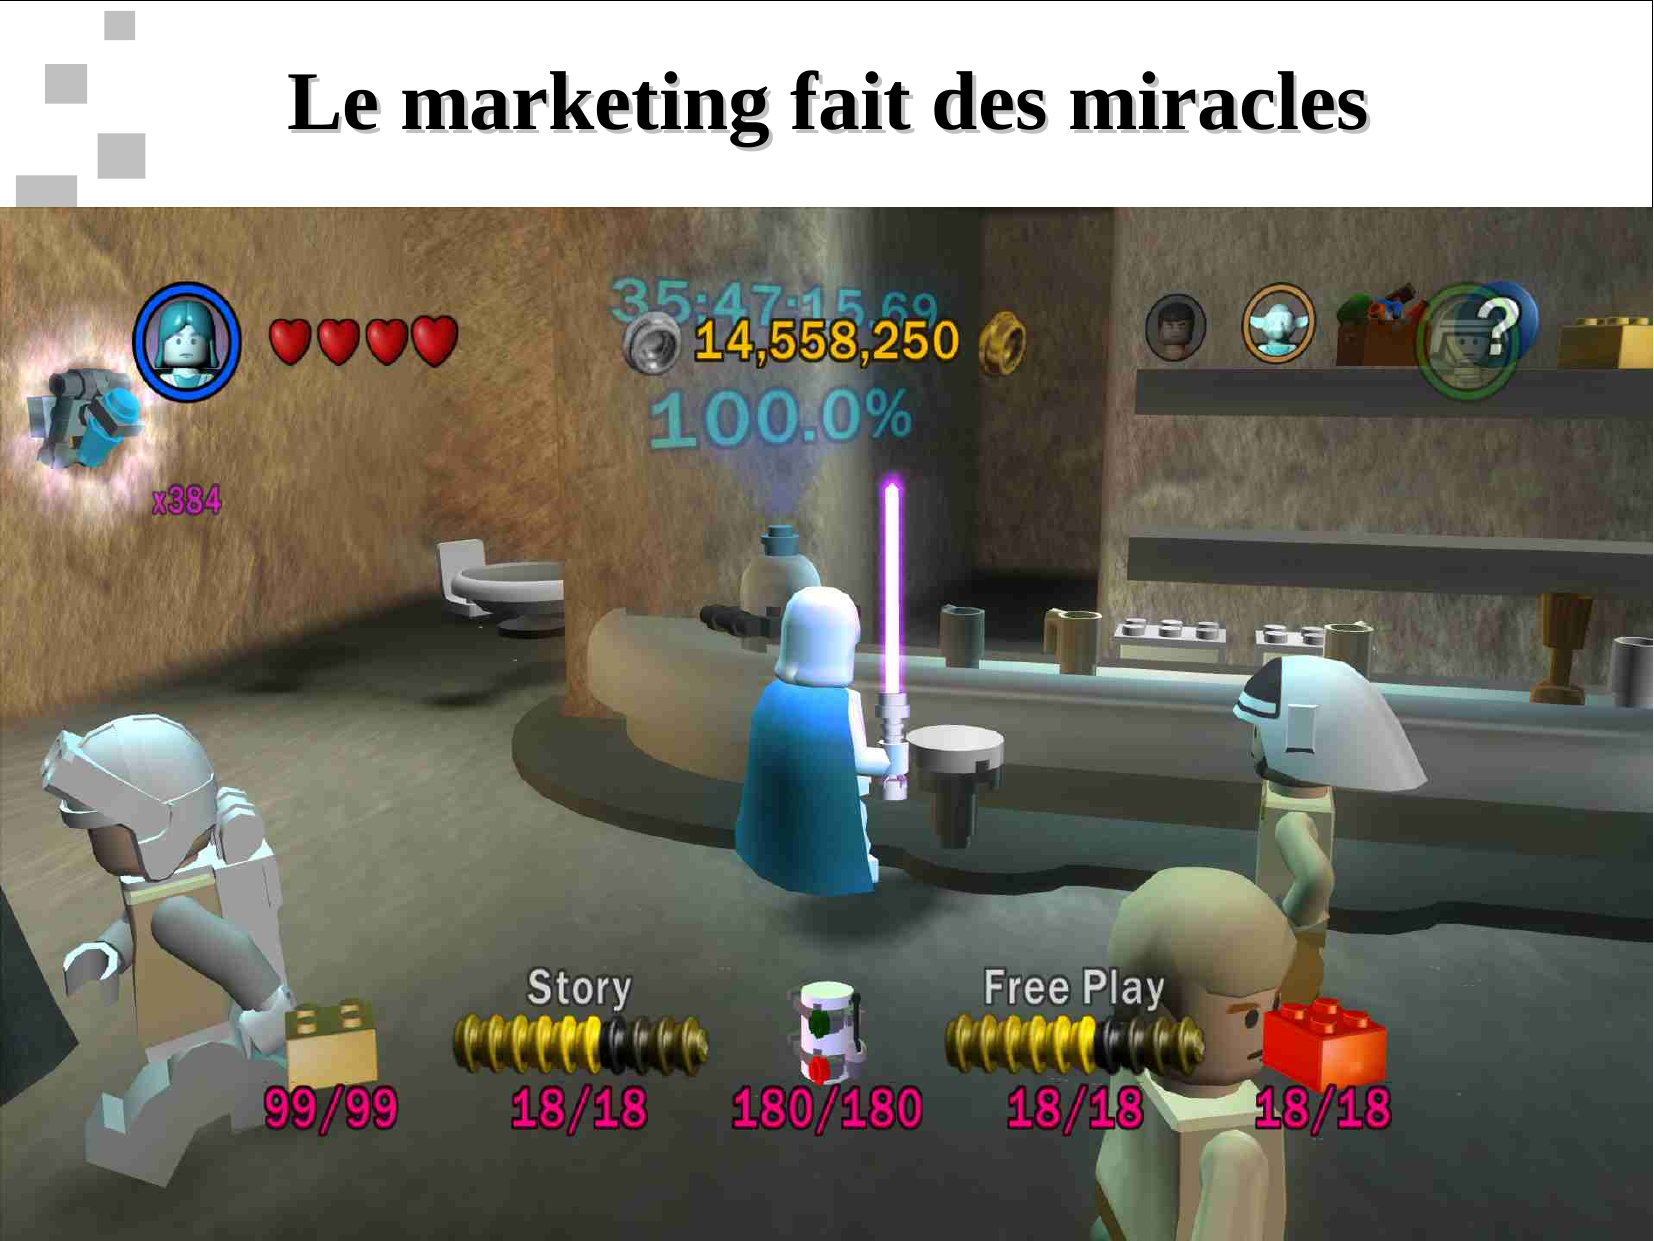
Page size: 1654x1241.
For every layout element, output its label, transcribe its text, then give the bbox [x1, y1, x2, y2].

title Le marketing fait des miracles [90, 0, 1567, 204]
picture [0, 207, 1653, 1241]
